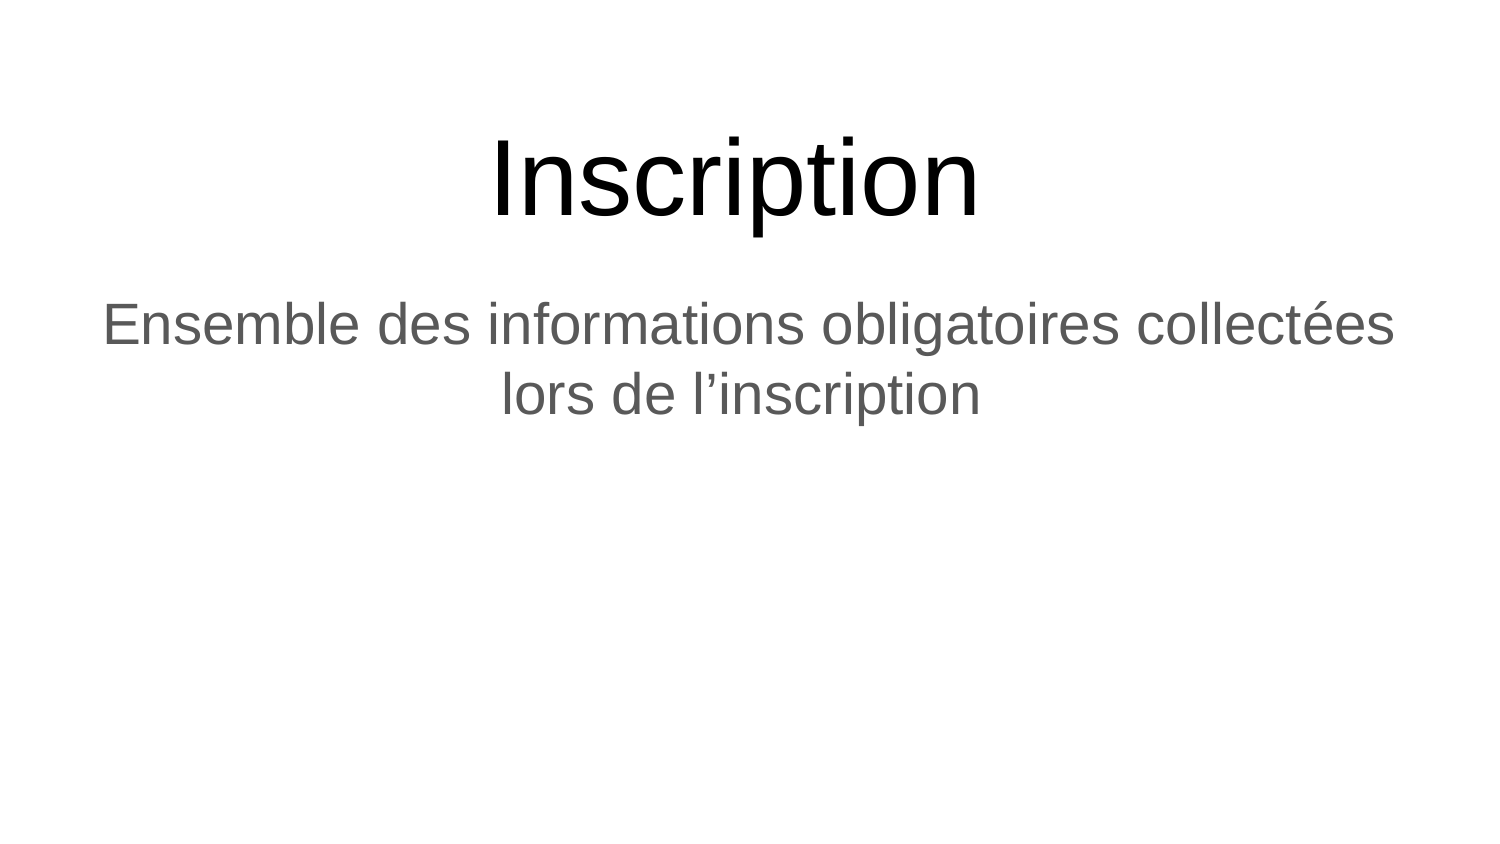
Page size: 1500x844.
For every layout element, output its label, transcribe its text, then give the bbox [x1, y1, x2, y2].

title Inscription [51, 122, 1449, 253]
subtitle Ensemble des informations obligatoires collectées lors de l’inscription [51, 270, 1449, 763]
